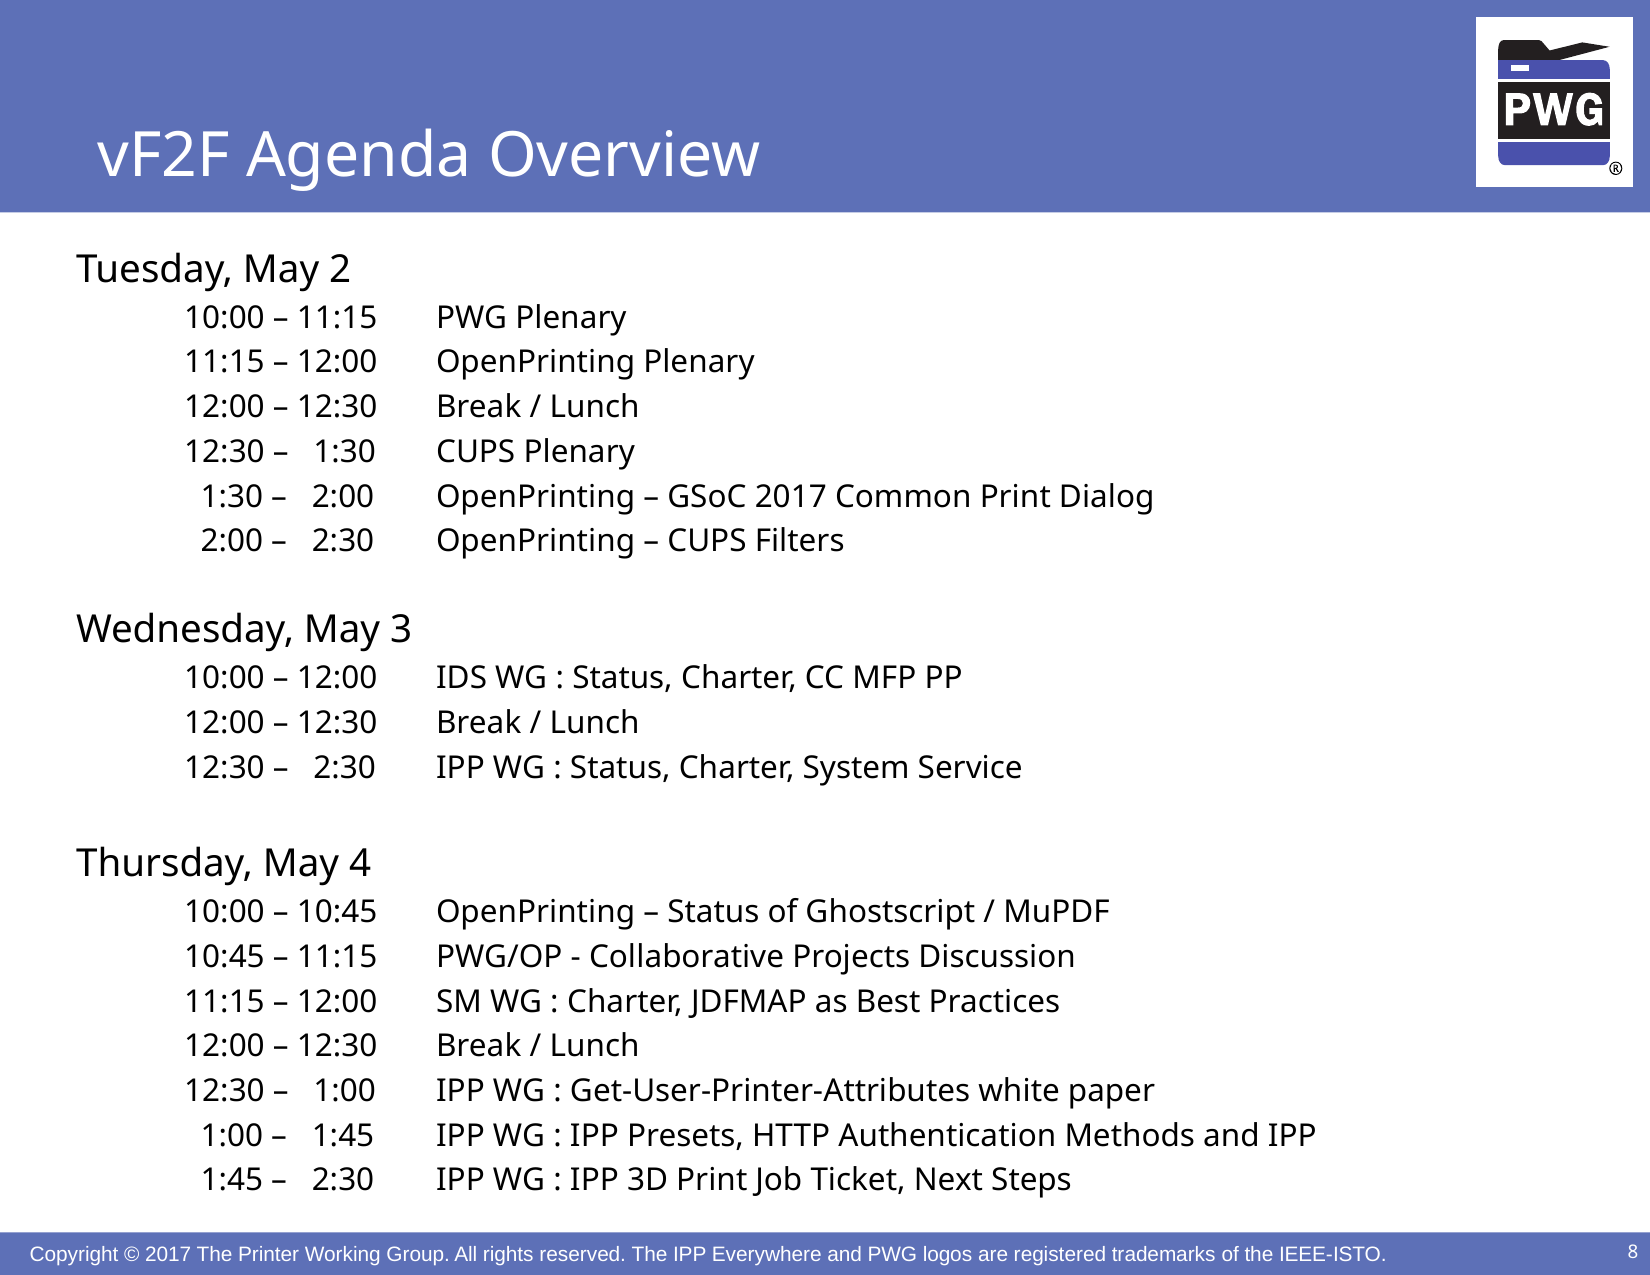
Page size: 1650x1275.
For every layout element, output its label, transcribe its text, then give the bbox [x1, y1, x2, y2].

list Tuesday, May 2 10:00 – 11:15 PWG Plenary 11:15 – 12:00 OpenPrinting Plenary 12:00 – 12:30 Break / Lunch 12:30 – 1:30 CUPS Plenary 1:30 – 2:00 OpenPrinting – GSoC 2017 Common Print Dialog 2:00 – 2:30 OpenPrinting – CUPS Filters Wednesday, May 3 10:00 – 12:00 IDS WG : Status, Charter, CC MFP PP 12:00 – 12:30 Break / Lunch 12:30 – 2:30 IPP WG : Status, Charter, System Service Thursday, May 4 10:00 – 10:45 OpenPrinting – Status of Ghostscript / MuPDF 10:45 – 11:15 PWG/OP - Collaborative Projects Discussion 11:15 – 12:00 SM WG : Charter, JDFMAP as Best Practices 12:00 – 12:30 Break / Lunch 12:30 – 1:00 IPP WG : Get-User-Printer-Attributes white paper 1:00 – 1:45 IPP WG : IPP Presets, HTTP Authentication Methods and IPP 1:45 – 2:30 IPP WG : IPP 3D Print Job Ticket, Next Steps [67, 235, 1553, 1213]
title vF2F Agenda Overview [82, 8, 1449, 198]
